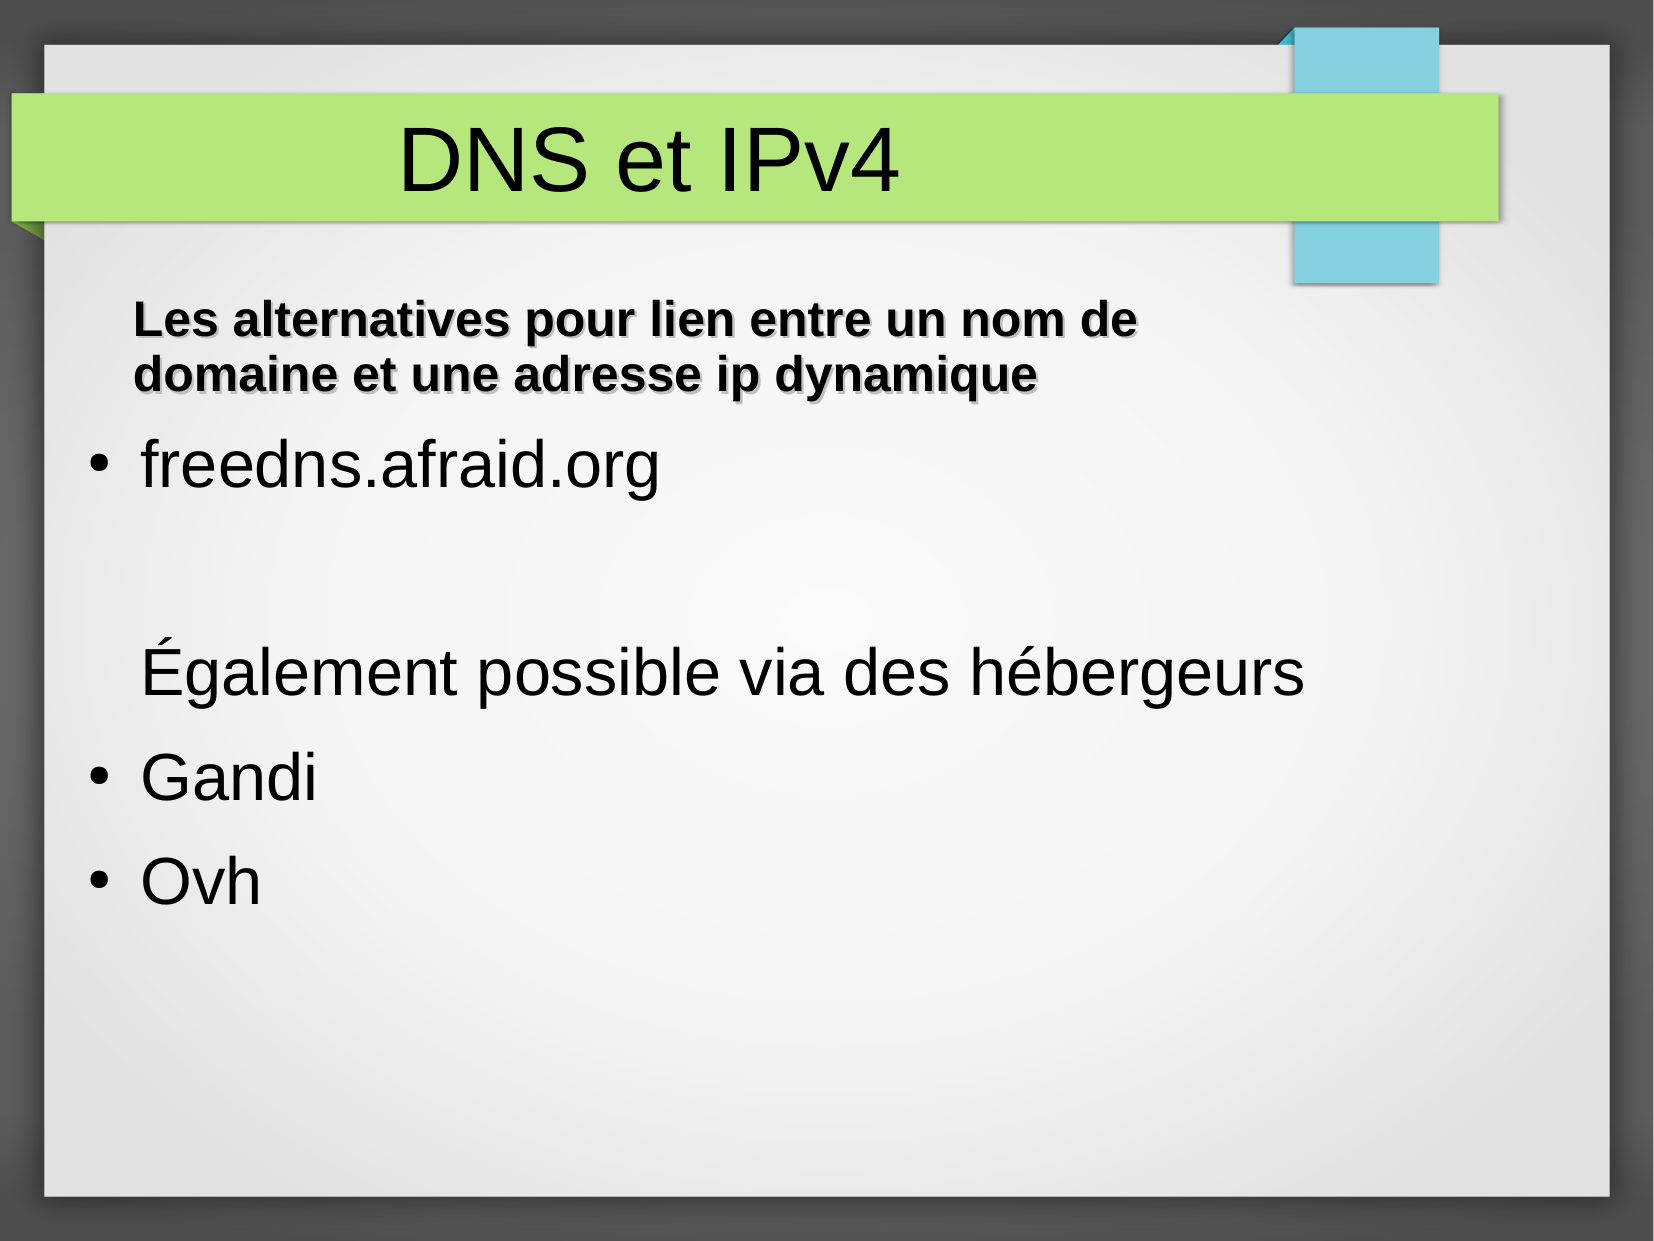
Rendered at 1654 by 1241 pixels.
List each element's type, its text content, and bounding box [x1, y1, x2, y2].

picture [0, 0, 1654, 1241]
text_box Les alternatives pour lien entre un nom de domaine et une adresse ip dynamique [82, 283, 1276, 468]
list freedns.afraid.org Également possible via des hébergeurs Gandi Ovh [69, 426, 1525, 1147]
title DNS et IPv4 [70, 106, 1229, 213]
